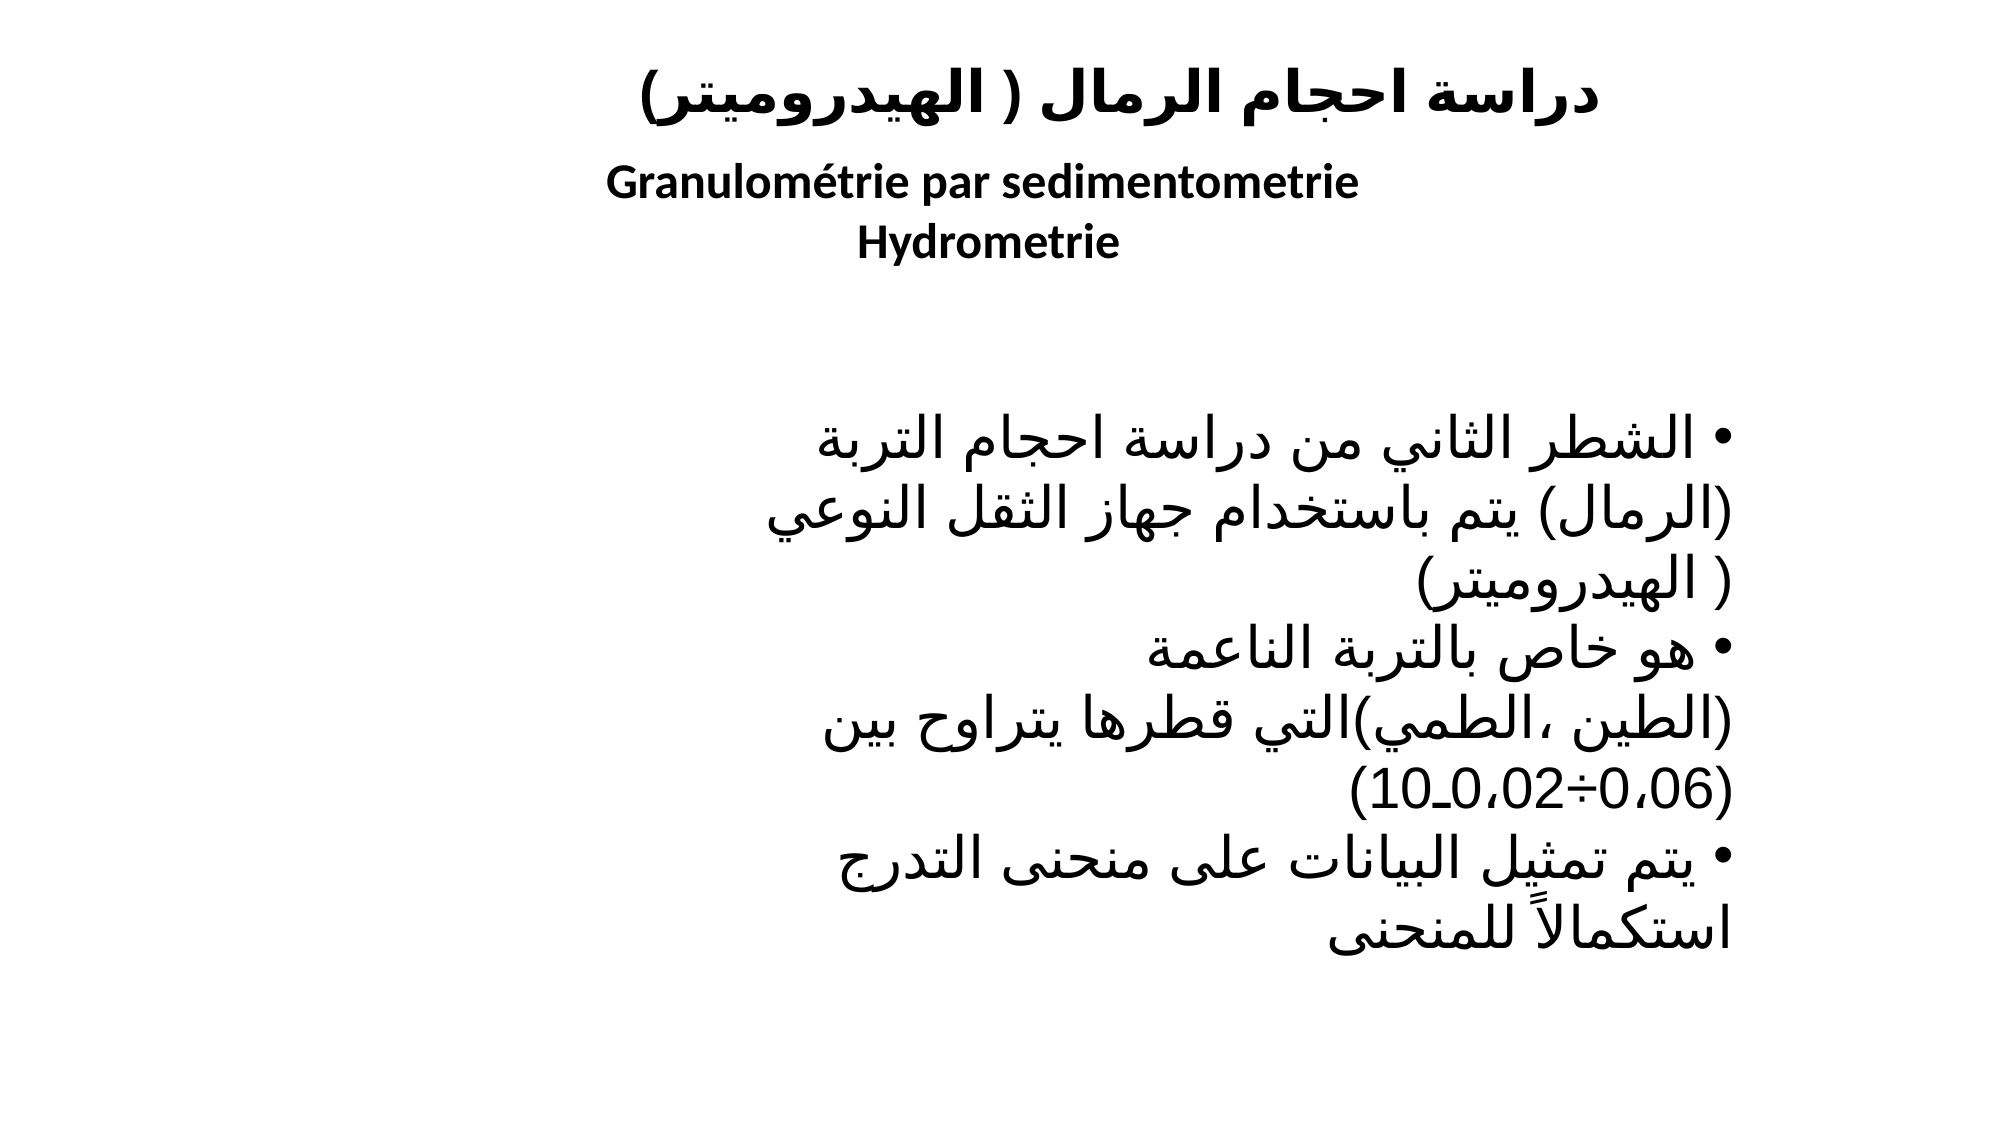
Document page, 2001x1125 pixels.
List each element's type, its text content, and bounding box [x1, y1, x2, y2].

text_box الشطر الثاني من دراسة احجام التربة (الرمال) يتم باستخدام جهاز الثقل النوعي ( الهيدروميتر) هو خاص بالتربة الناعمة (الطين ،الطمي)التي قطرها يتراوح بين (0،06÷0،02ـ10) يتم تمثيل البيانات على منحنى التدرج استكمالاً للمنحنى [750, 392, 1778, 903]
text_box Granulométrie par sedimentometrie Hydrometrie [591, 141, 1387, 336]
text_box دراسة احجام الرمال ( الهيدروميتر) [625, 47, 1617, 132]
